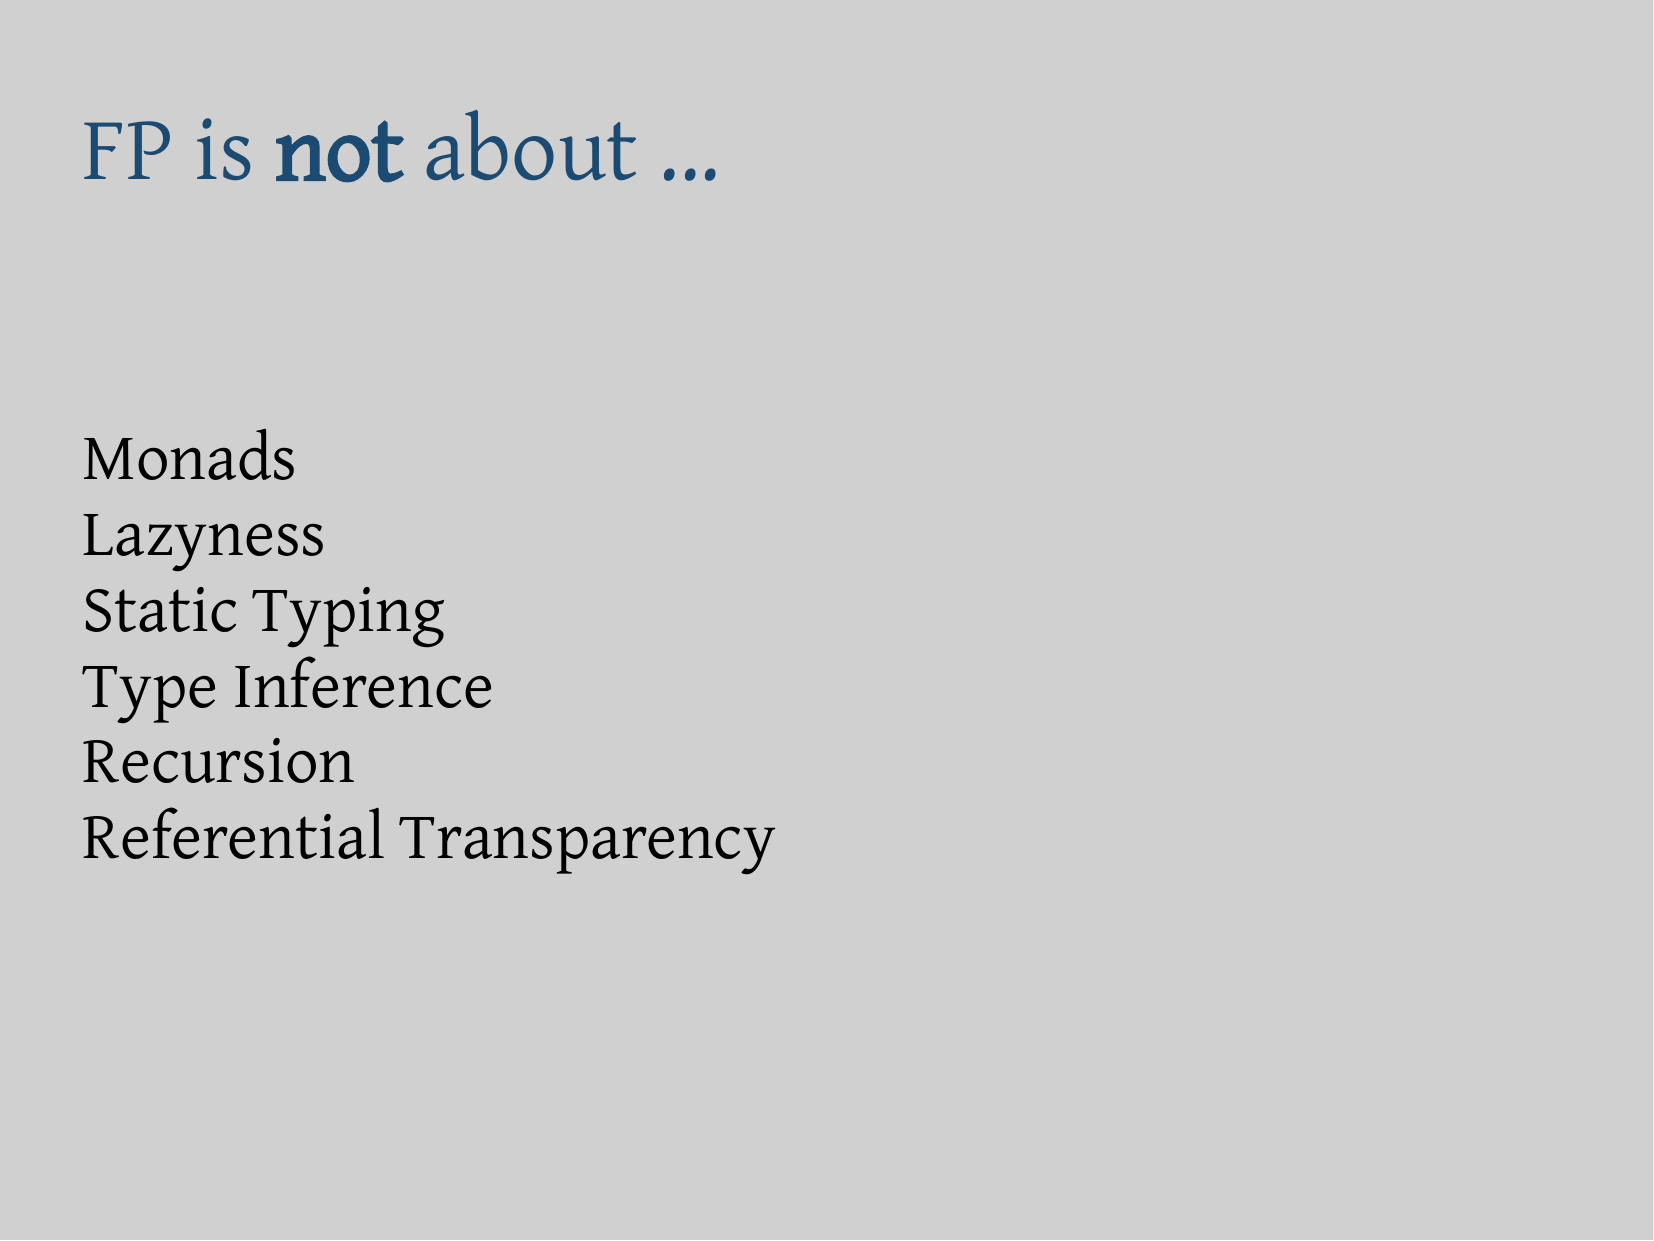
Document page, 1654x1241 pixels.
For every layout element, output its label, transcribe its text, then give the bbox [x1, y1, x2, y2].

title FP is not about ... [82, 49, 1571, 257]
subtitle Monads Lazyness Static Typing Type Inference Recursion Referential Transparency [82, 290, 1571, 1010]
